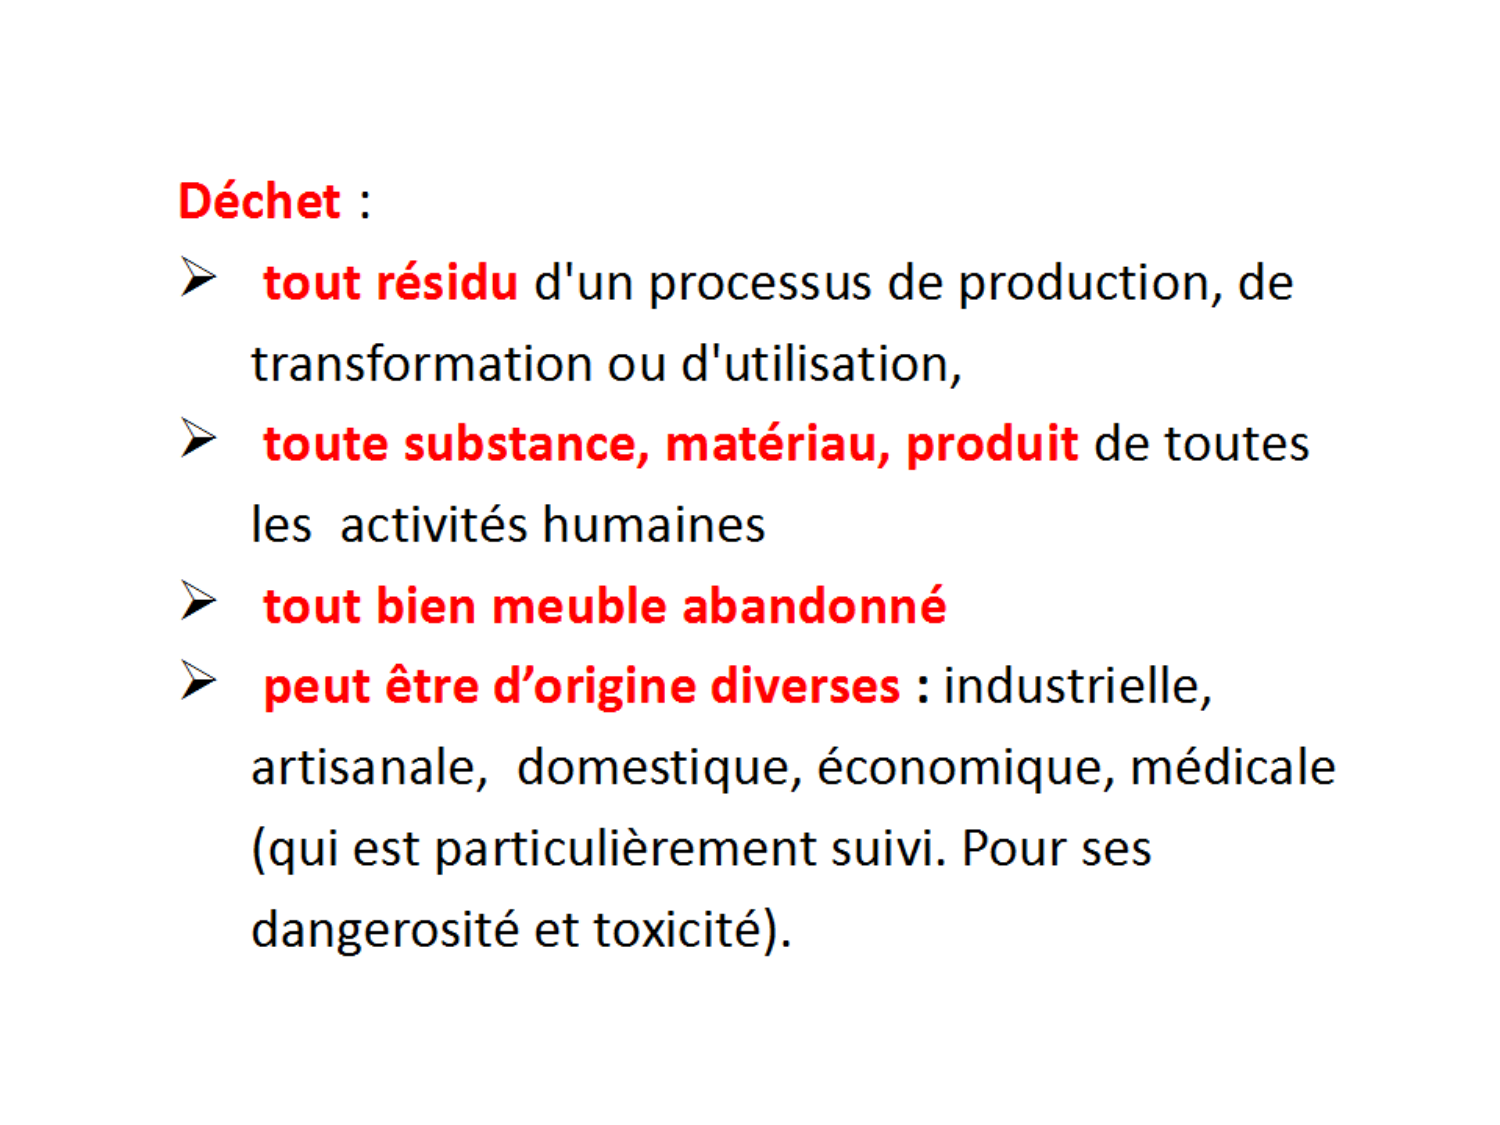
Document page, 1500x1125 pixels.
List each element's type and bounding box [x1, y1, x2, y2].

picture [138, 156, 1364, 997]
